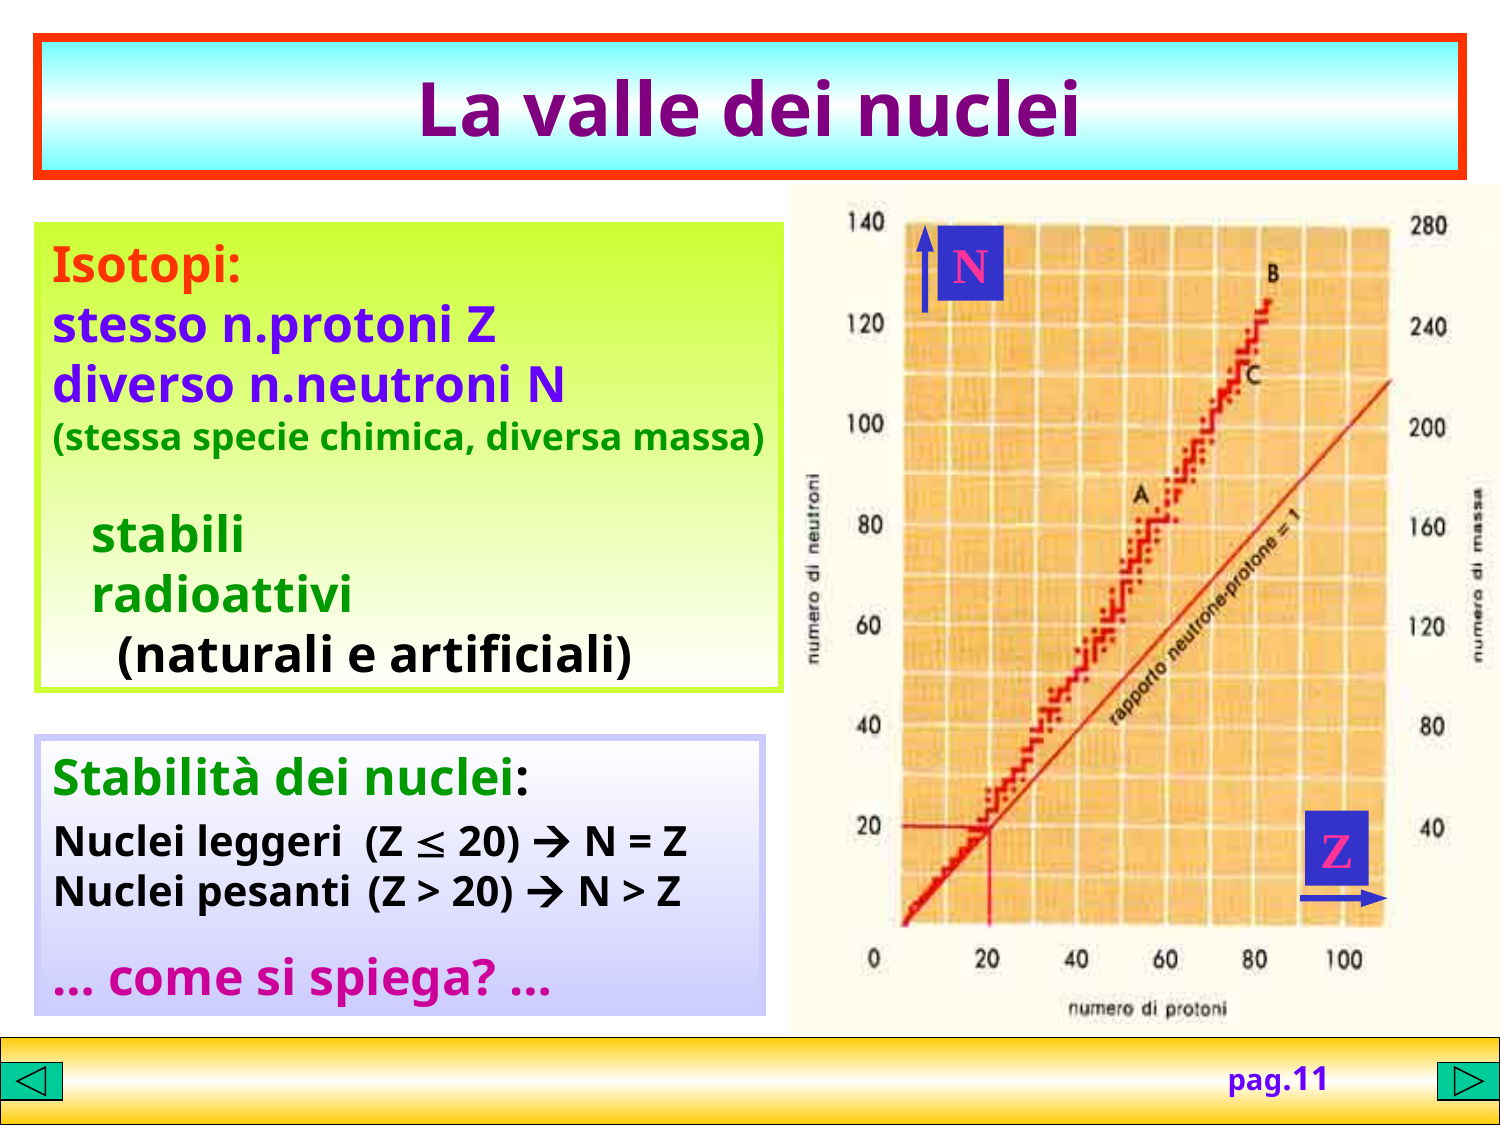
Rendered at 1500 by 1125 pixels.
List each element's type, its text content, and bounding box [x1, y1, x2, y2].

text_box Stabilità dei nuclei: Nuclei leggeri (Z  20)  N = Z Nuclei pesanti (Z > 20)  N > Z … come si spiega? … [37, 737, 763, 1013]
text_box Isotopi: stesso n.protoni Z diverso n.neutroni N (stessa specie chimica, diversa massa) stabili radioattivi (naturali e artificiali) [37, 224, 768, 691]
text_box N [937, 225, 1004, 301]
picture [791, 184, 1500, 1035]
text_box Z [1305, 810, 1369, 886]
title La valle dei nuclei [37, 37, 1463, 175]
